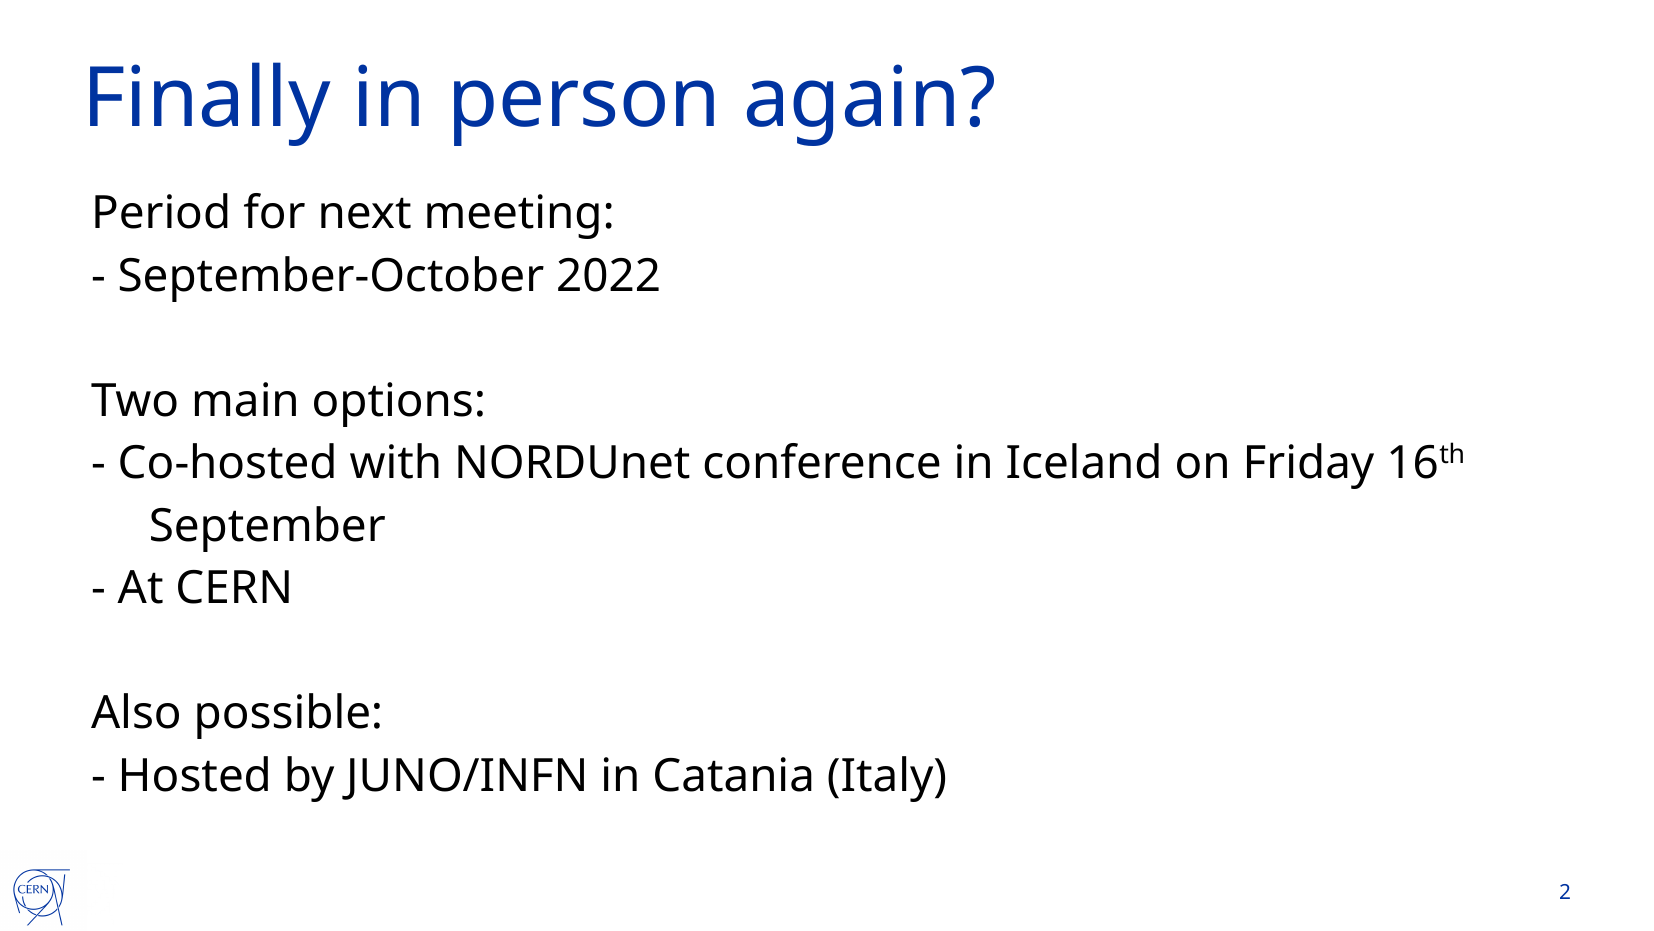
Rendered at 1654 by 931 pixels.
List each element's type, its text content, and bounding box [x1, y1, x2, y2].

title Finally in person again? [82, 37, 1571, 193]
text_box Period for next meeting: - September-October 2022 Two main options: - Co-hosted with NORDUnet conference in Iceland on Friday 16th September - At CERN Also possible: - Hosted by JUNO/INFN in Catania (Italy) [76, 172, 1601, 931]
picture [0, 850, 76, 931]
